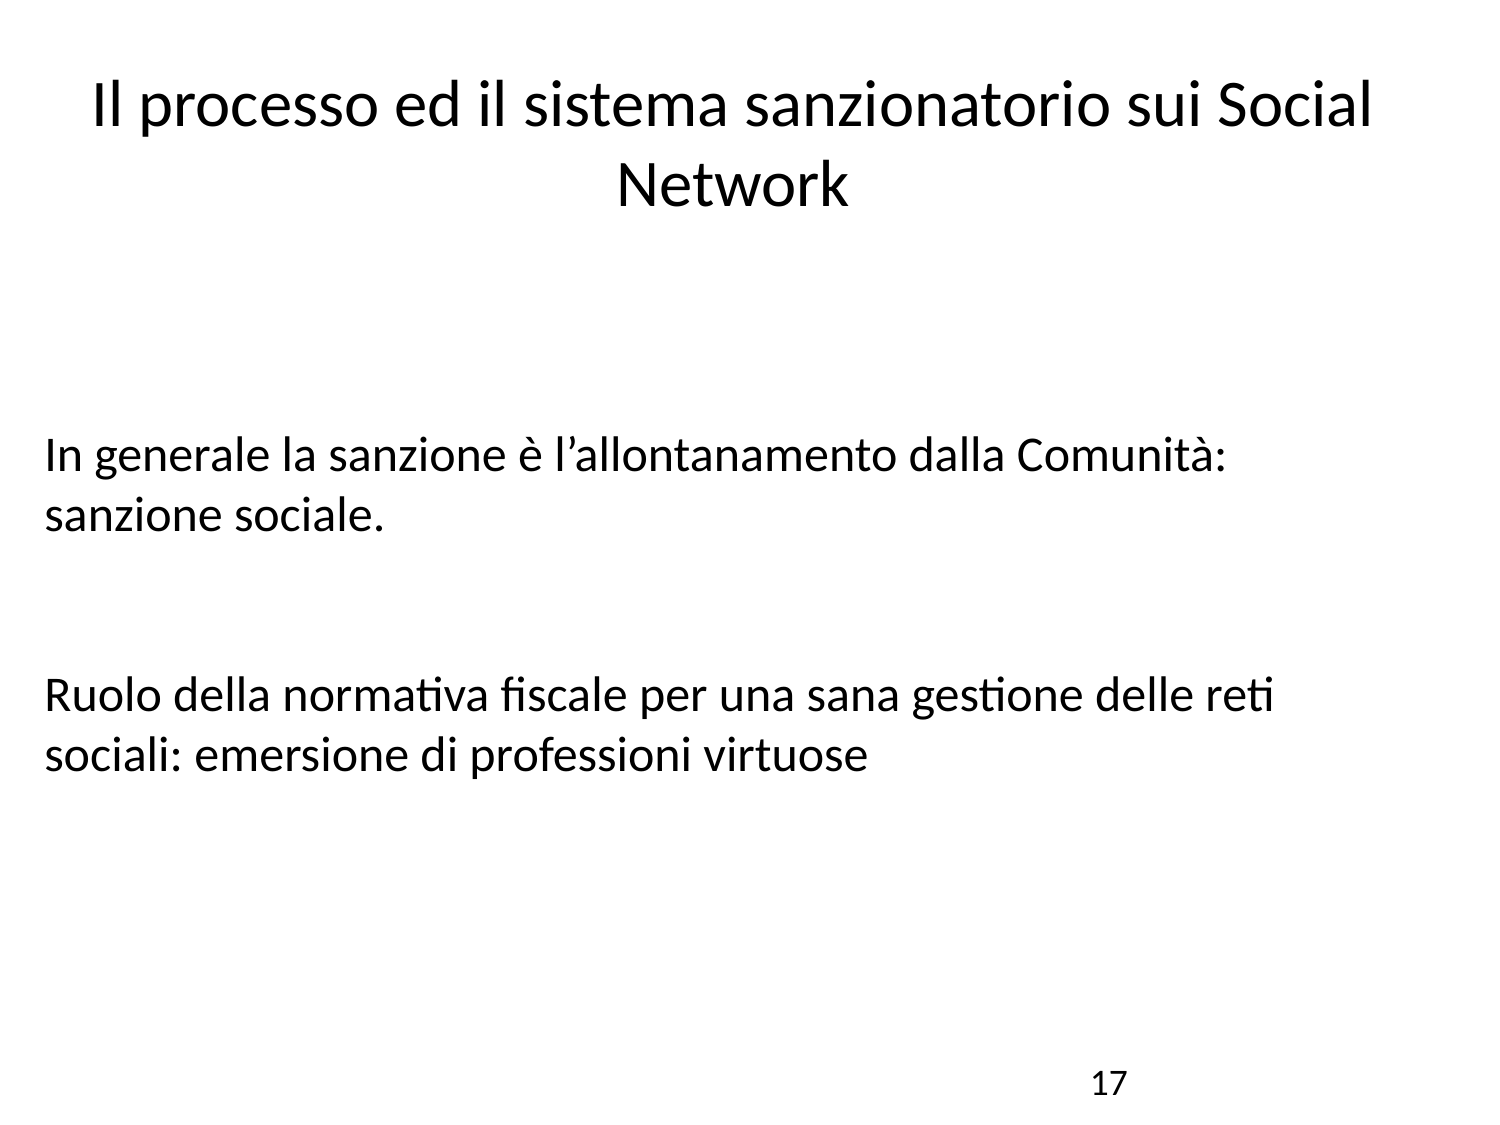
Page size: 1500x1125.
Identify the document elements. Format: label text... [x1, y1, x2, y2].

text_box In generale la sanzione è l’allontanamento dalla Comunità: sanzione sociale. Ruolo della normativa fiscale per una sana gestione delle reti sociali: emersione di professioni virtuose [29, 262, 1426, 1047]
text_box <numero> [1074, 1042, 1426, 1103]
title Il processo ed il sistema sanzionatorio sui Social Network [41, 45, 1425, 256]
